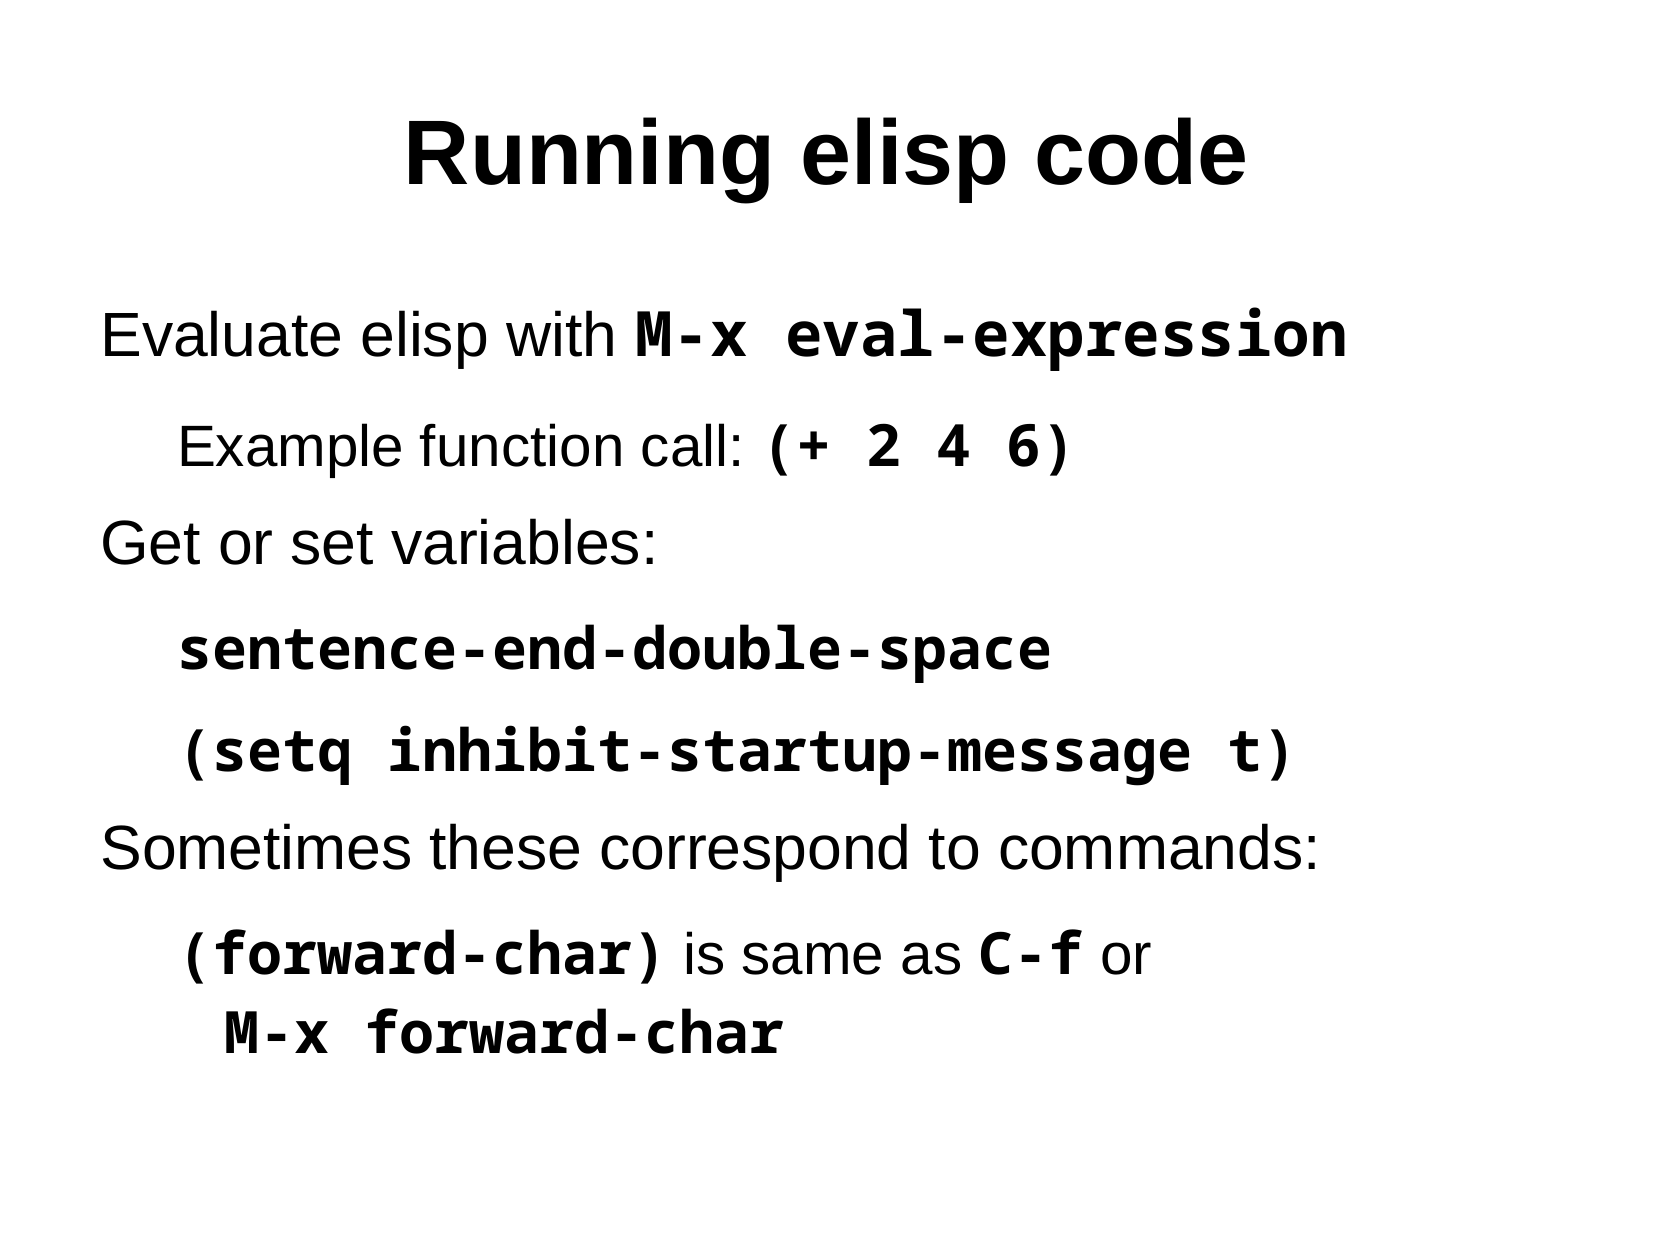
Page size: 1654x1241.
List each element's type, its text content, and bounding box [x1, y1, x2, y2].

list Evaluate elisp with M-x eval-expression Example function call: (+ 2 4 6) Get or set variables: sentence-end-double-space (setq inhibit-startup-message t) Sometimes these correspond to commands: (forward-char) is same as C-f or M-x forward-char [82, 290, 1571, 1094]
title Running elisp code [82, 56, 1571, 250]
